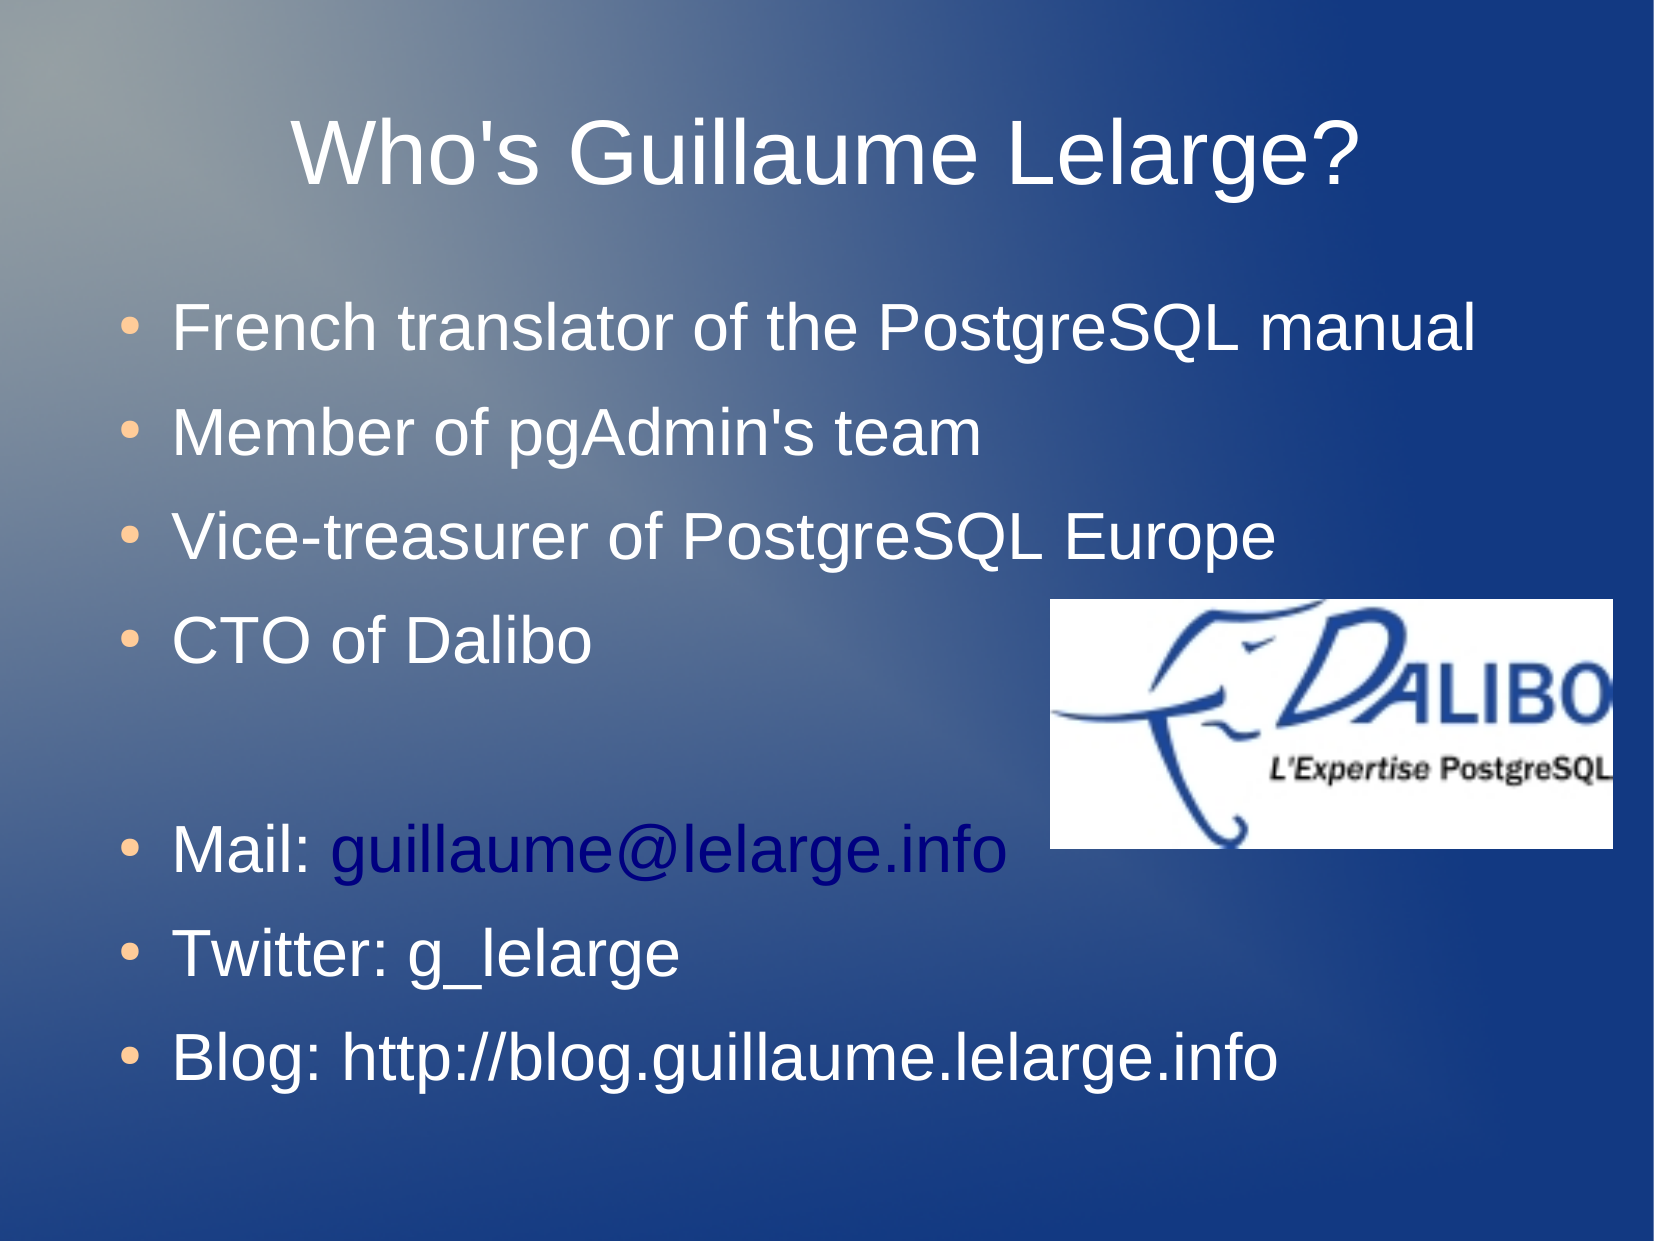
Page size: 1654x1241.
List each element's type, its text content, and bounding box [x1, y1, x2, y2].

title Who's Guillaume Lelarge? [82, 49, 1571, 257]
picture [0, 0, 1654, 1241]
list French translator of the PostgreSQL manual Member of pgAdmin's team Vice-treasurer of PostgreSQL Europe CTO of Dalibo Mail: guillaume@lelarge.info Twitter: g_lelarge Blog: http://blog.guillaume.lelarge.info [82, 290, 1571, 1109]
